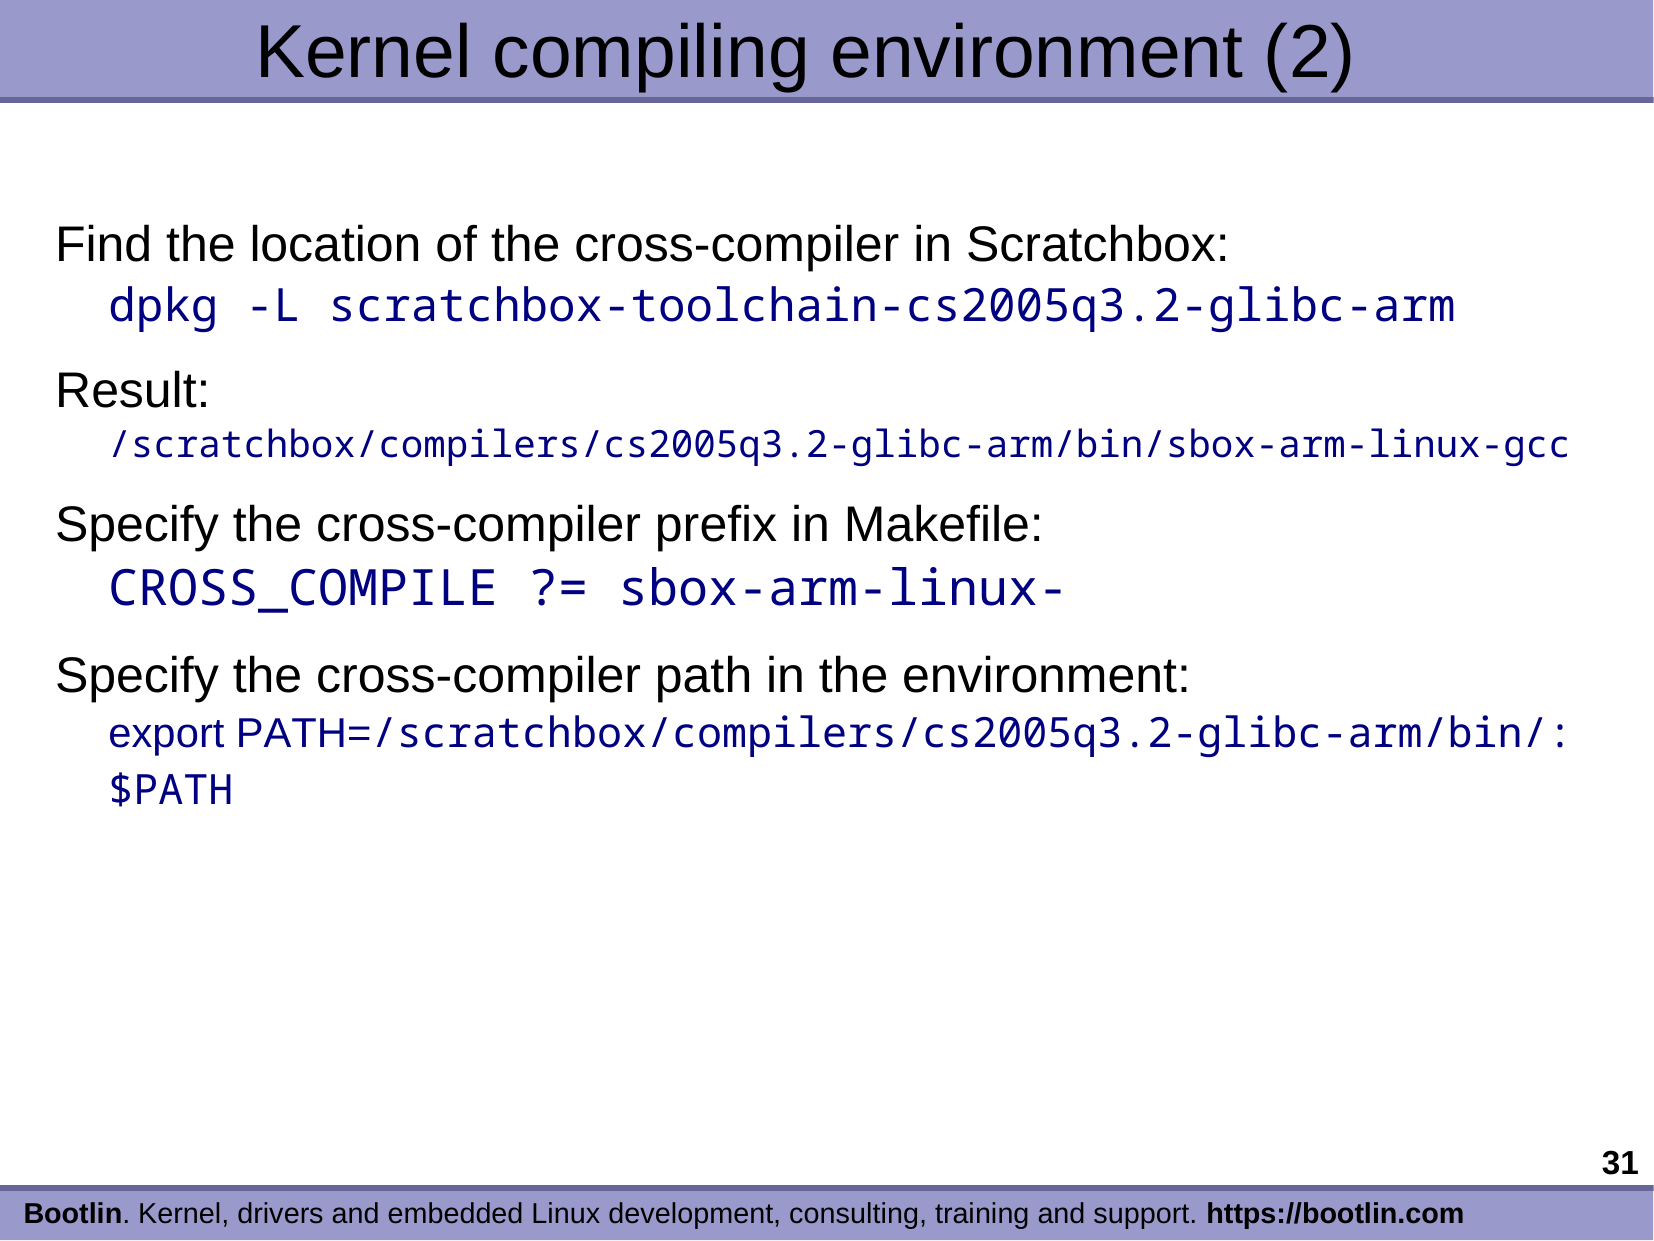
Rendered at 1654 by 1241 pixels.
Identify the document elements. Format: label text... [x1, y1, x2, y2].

list Find the location of the cross-compiler in Scratchbox: dpkg -L scratchbox-toolchain-cs2005q3.2-glibc-arm Result: /scratchbox/compilers/cs2005q3.2-glibc-arm/bin/sbox-arm-linux-gcc Specify the cross-compiler prefix in Makefile: CROSS_COMPILE ?= sbox-arm-linux- Specify the cross-compiler path in the environment: export PATH=/scratchbox/compilers/cs2005q3.2-glibc-arm/bin/:$PATH [37, 216, 1576, 1066]
title Kernel compiling environment (2) [60, 5, 1551, 97]
